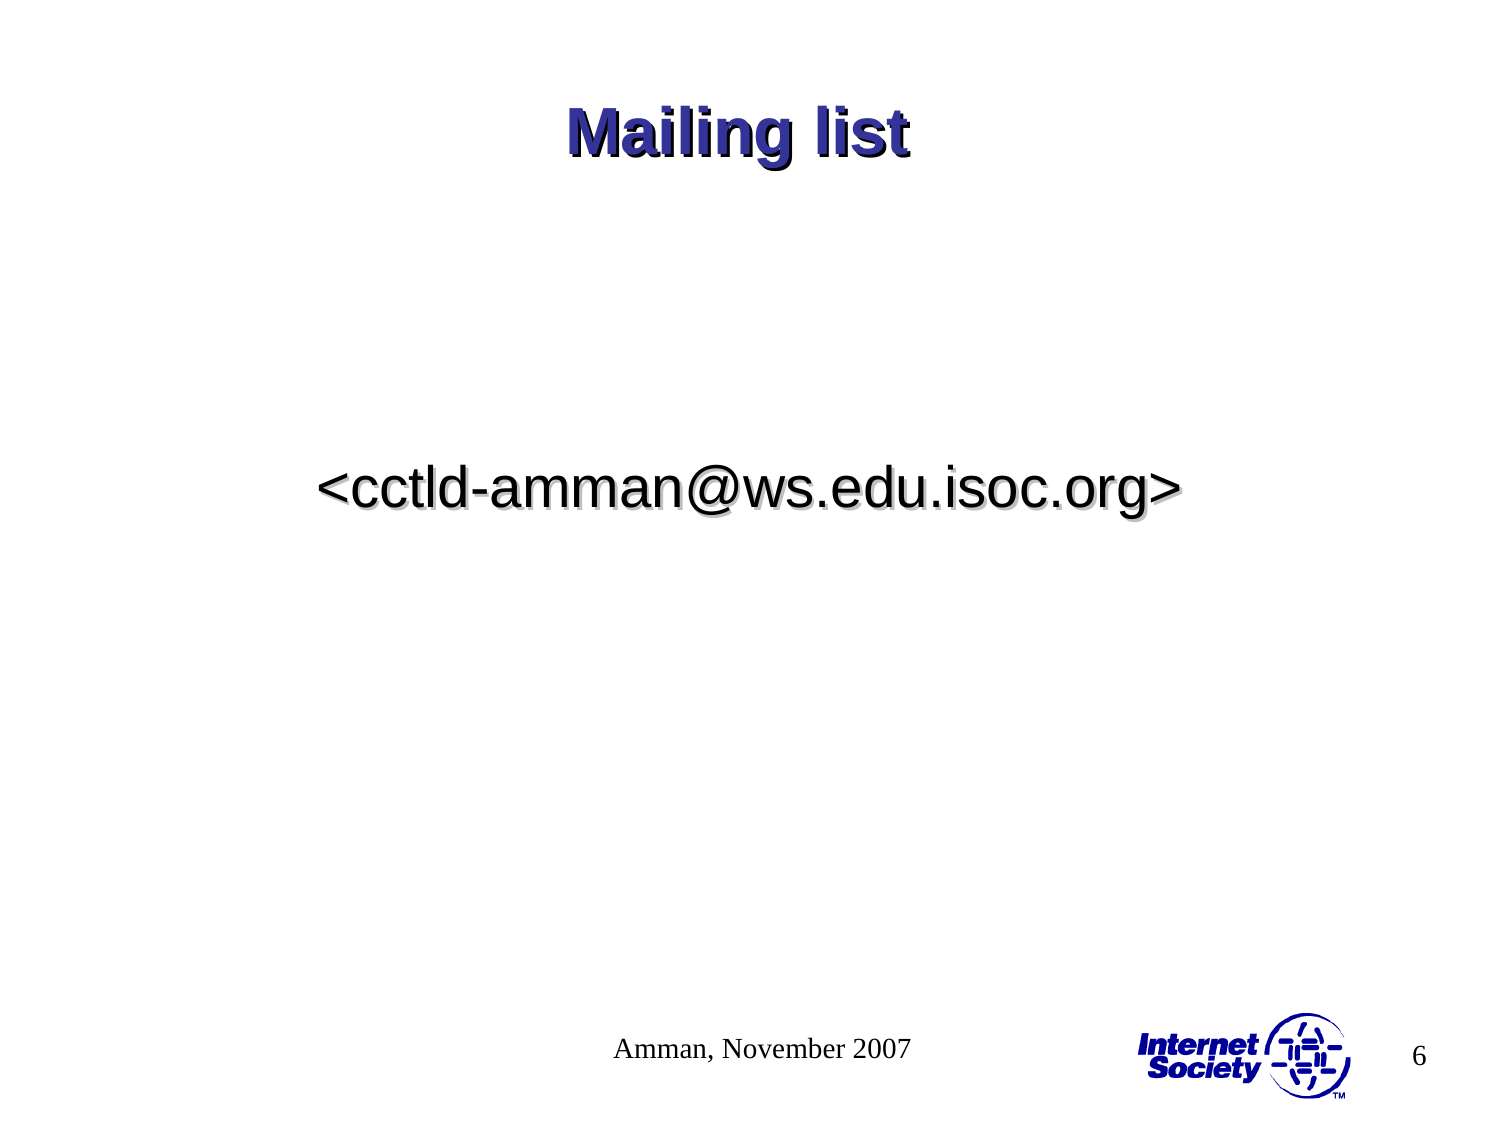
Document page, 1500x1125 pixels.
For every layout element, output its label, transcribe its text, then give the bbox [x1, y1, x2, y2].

picture [1137, 1012, 1351, 1099]
title Mailing list [99, 37, 1375, 225]
list <cctld-amman@ws.edu.isoc.org> [112, 262, 1388, 1001]
